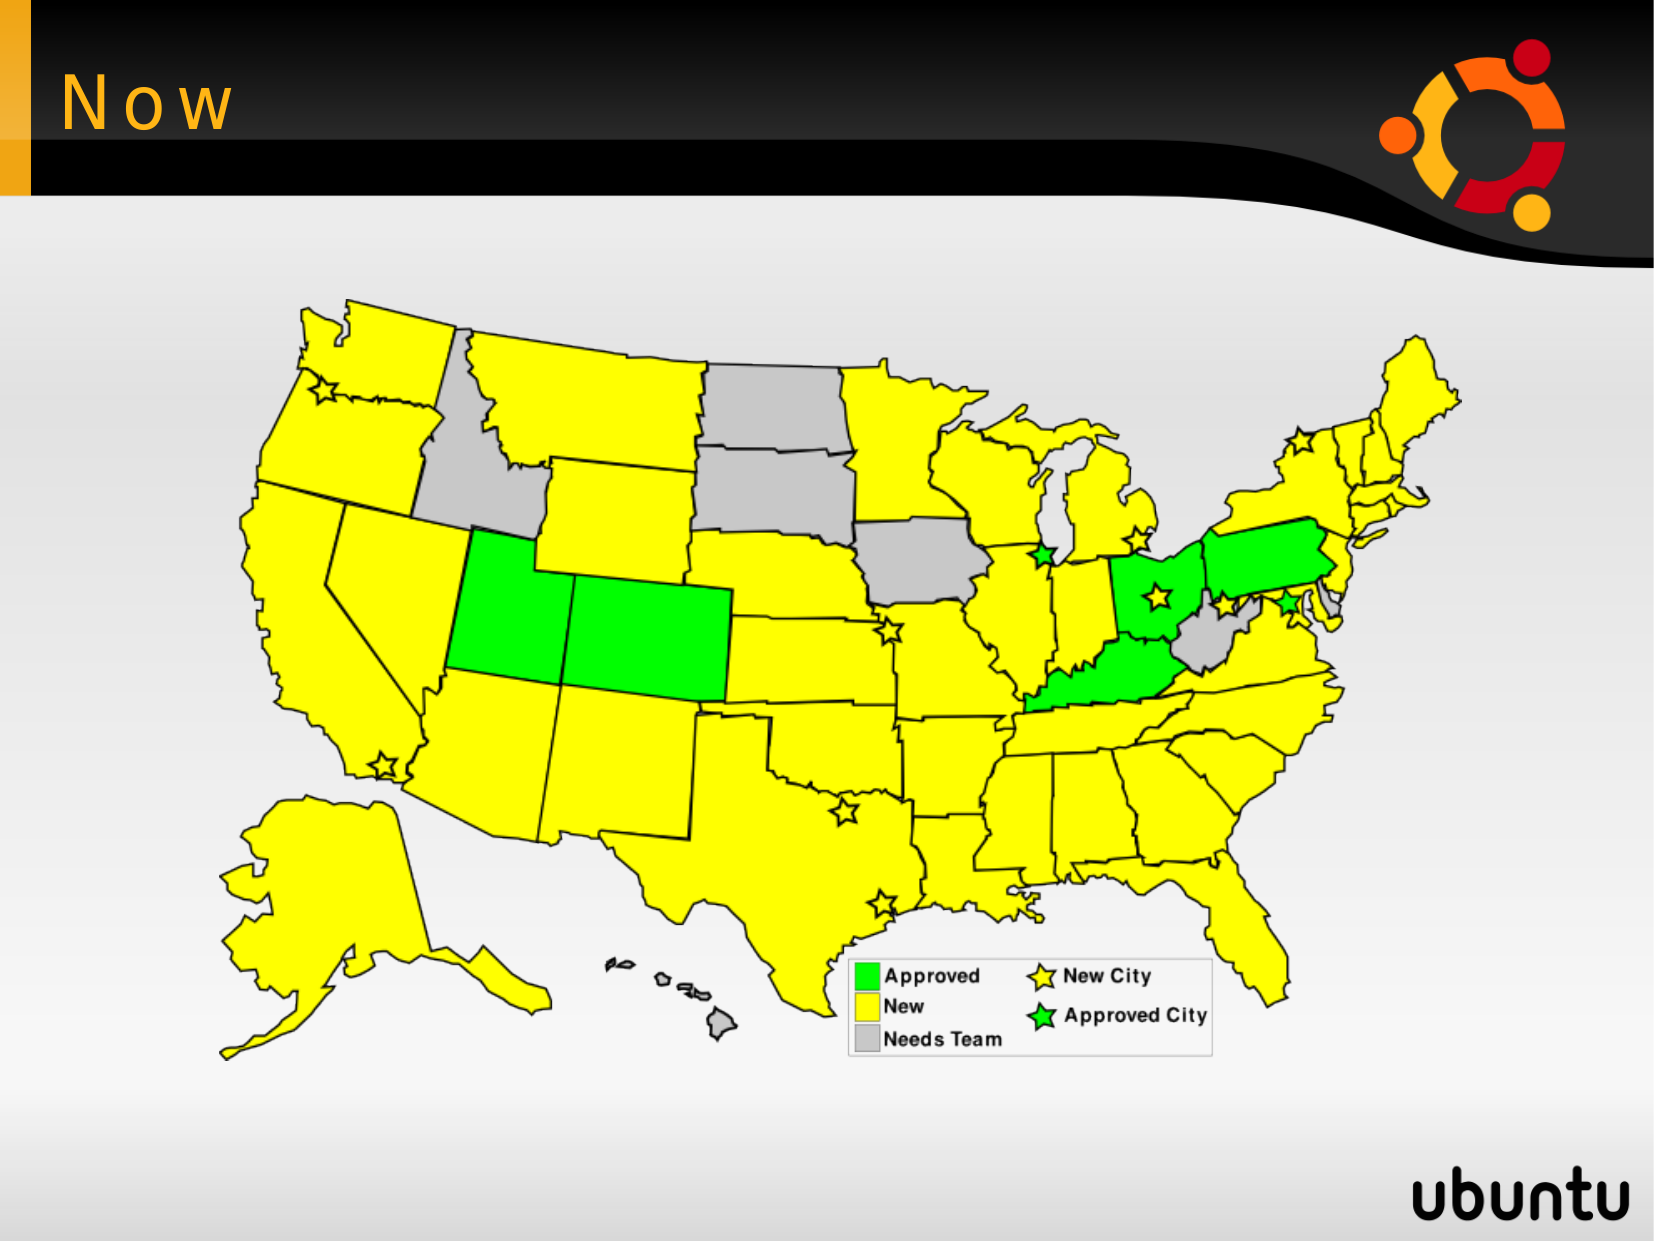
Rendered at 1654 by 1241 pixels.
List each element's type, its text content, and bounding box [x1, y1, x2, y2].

title Now [76, 7, 1565, 200]
picture [0, 0, 1654, 1241]
